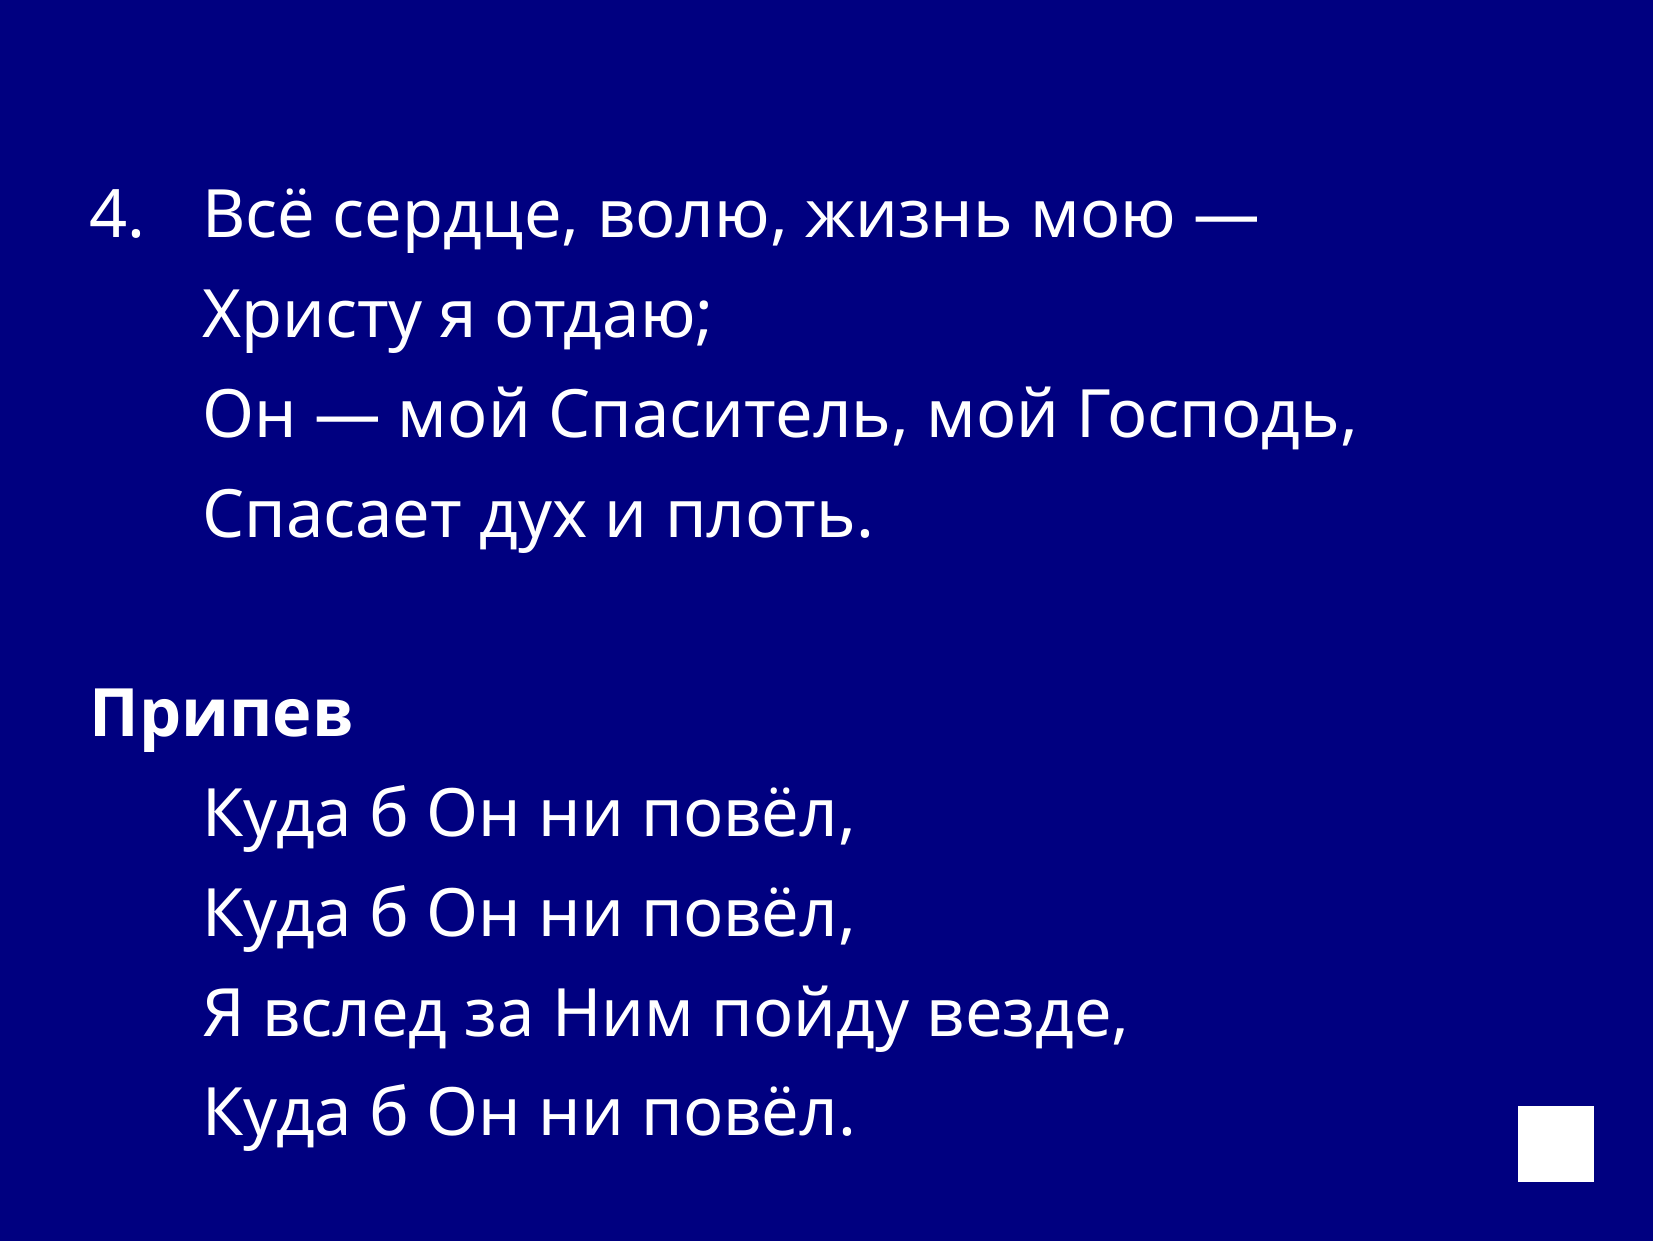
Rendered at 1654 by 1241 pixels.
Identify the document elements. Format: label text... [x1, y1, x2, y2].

text_box 4. Всё сердце, волю, жизнь мою — Христу я отдаю; Он — мой Спаситель, мой Господь, Спасает дух и плоть. Припев Куда б Он ни повёл, Куда б Он ни повёл, Я вслед за Ним пойду везде, Куда б Он ни повёл. [75, 150, 1576, 1163]
text_box [1518, 1106, 1594, 1182]
